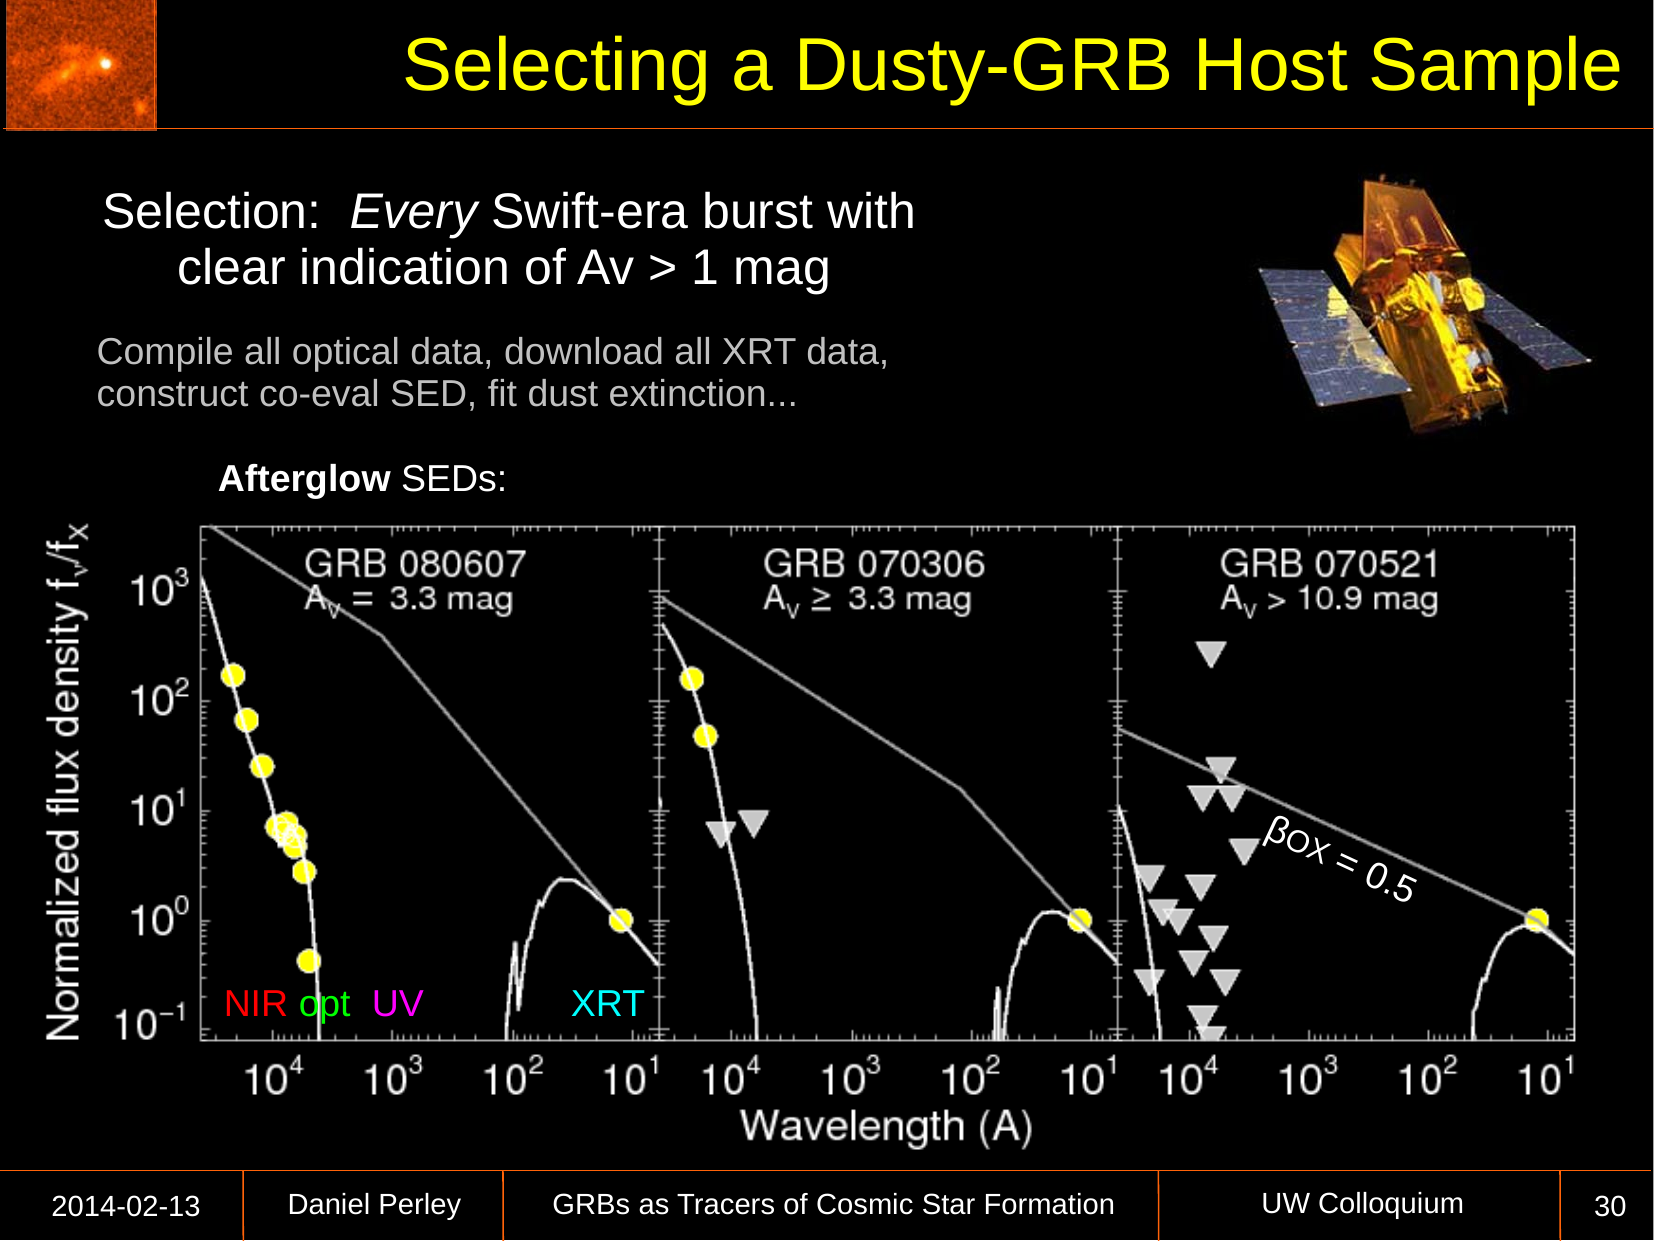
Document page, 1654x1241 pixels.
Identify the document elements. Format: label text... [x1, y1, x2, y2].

text_box Afterglow SEDs: [203, 450, 591, 507]
text_box NIR opt UV XRT [209, 975, 676, 1032]
text_box βOX = 0.5 [1243, 793, 1485, 946]
text_box Selection: Every Swift-era burst with clear indication of Av > 1 mag [87, 175, 1020, 303]
picture [1237, 149, 1613, 488]
picture [24, 511, 1589, 1167]
picture [7, 0, 154, 128]
title Selecting a Dusty-GRB Host Sample [337, 21, 1624, 108]
text_box Compile all optical data, download all XRT data, construct co-eval SED, fit dust extinction... [78, 319, 1092, 425]
